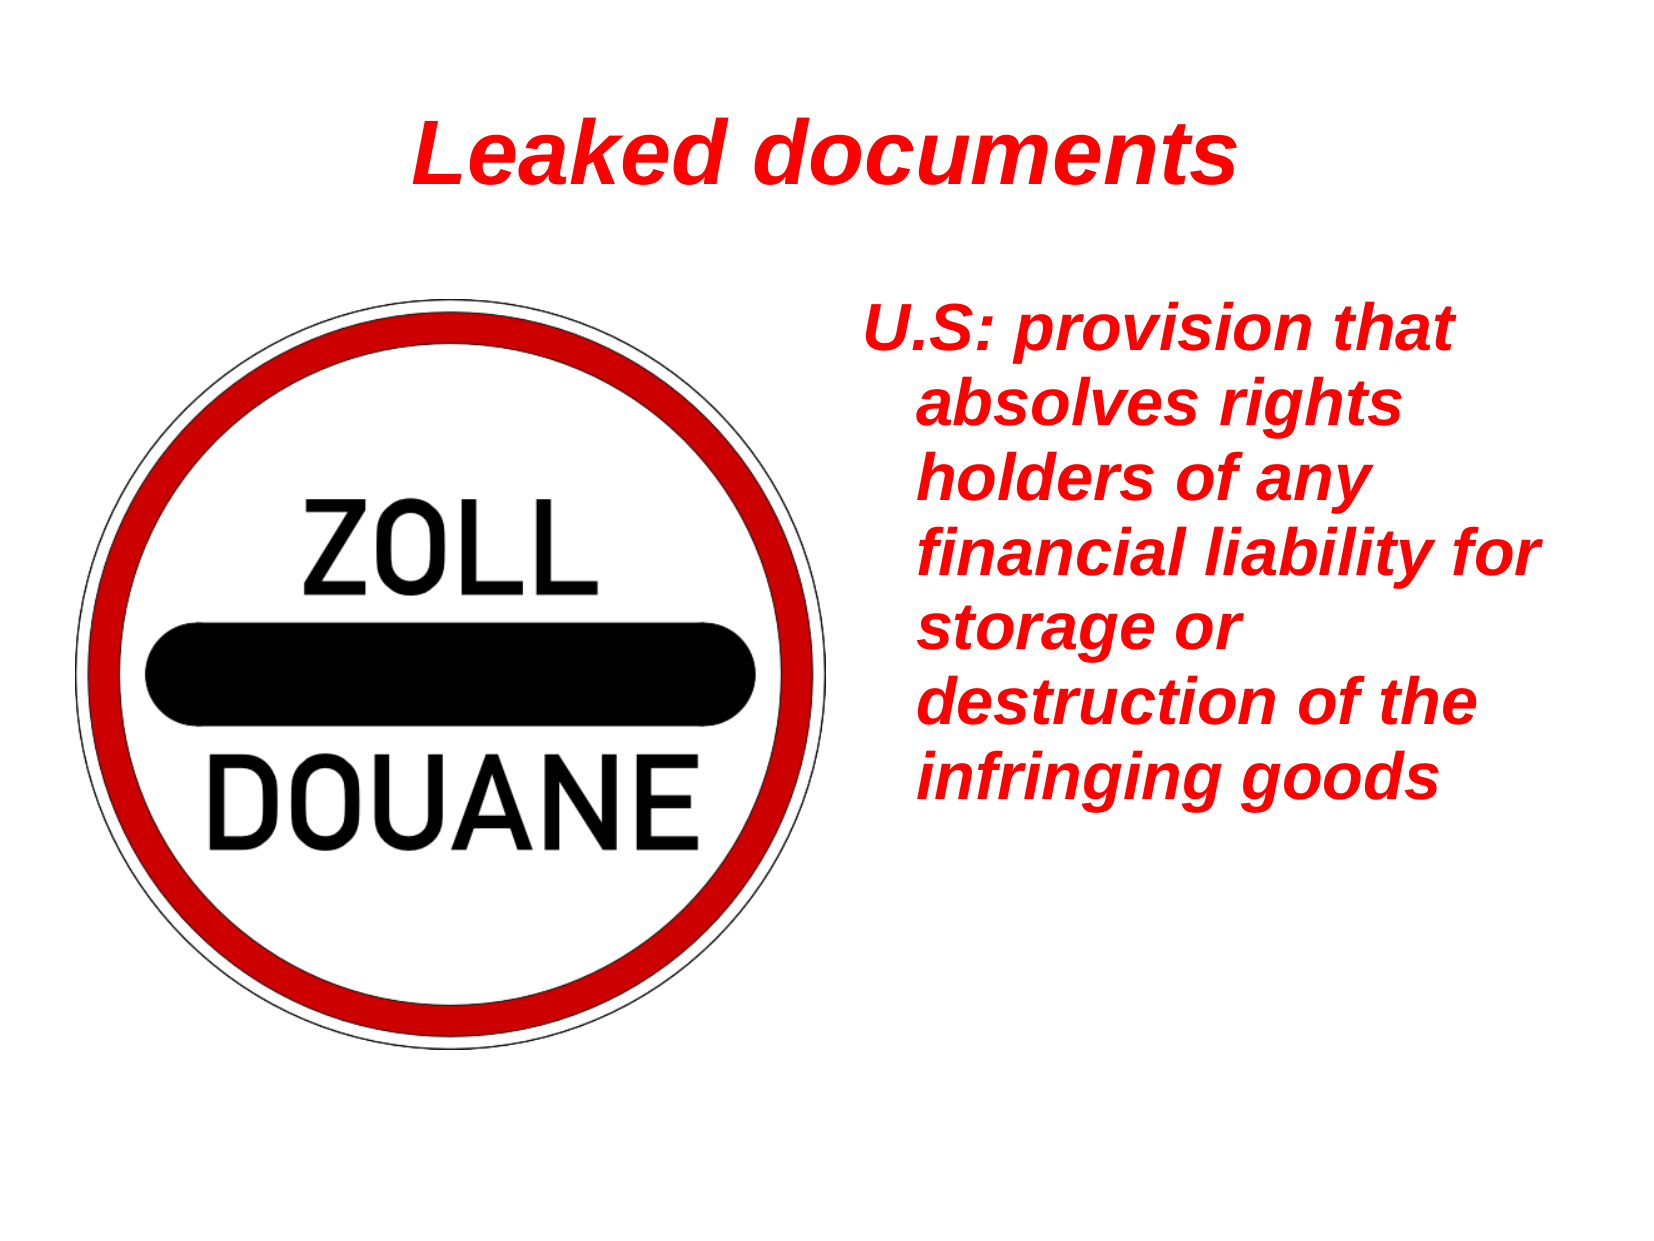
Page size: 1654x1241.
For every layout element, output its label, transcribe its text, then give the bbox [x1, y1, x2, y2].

title Leaked documents [82, 49, 1571, 257]
list U.S: provision that absolves rights holders of any financial liability for storage or destruction of the infringing goods [845, 290, 1572, 1109]
picture [75, 299, 826, 1051]
